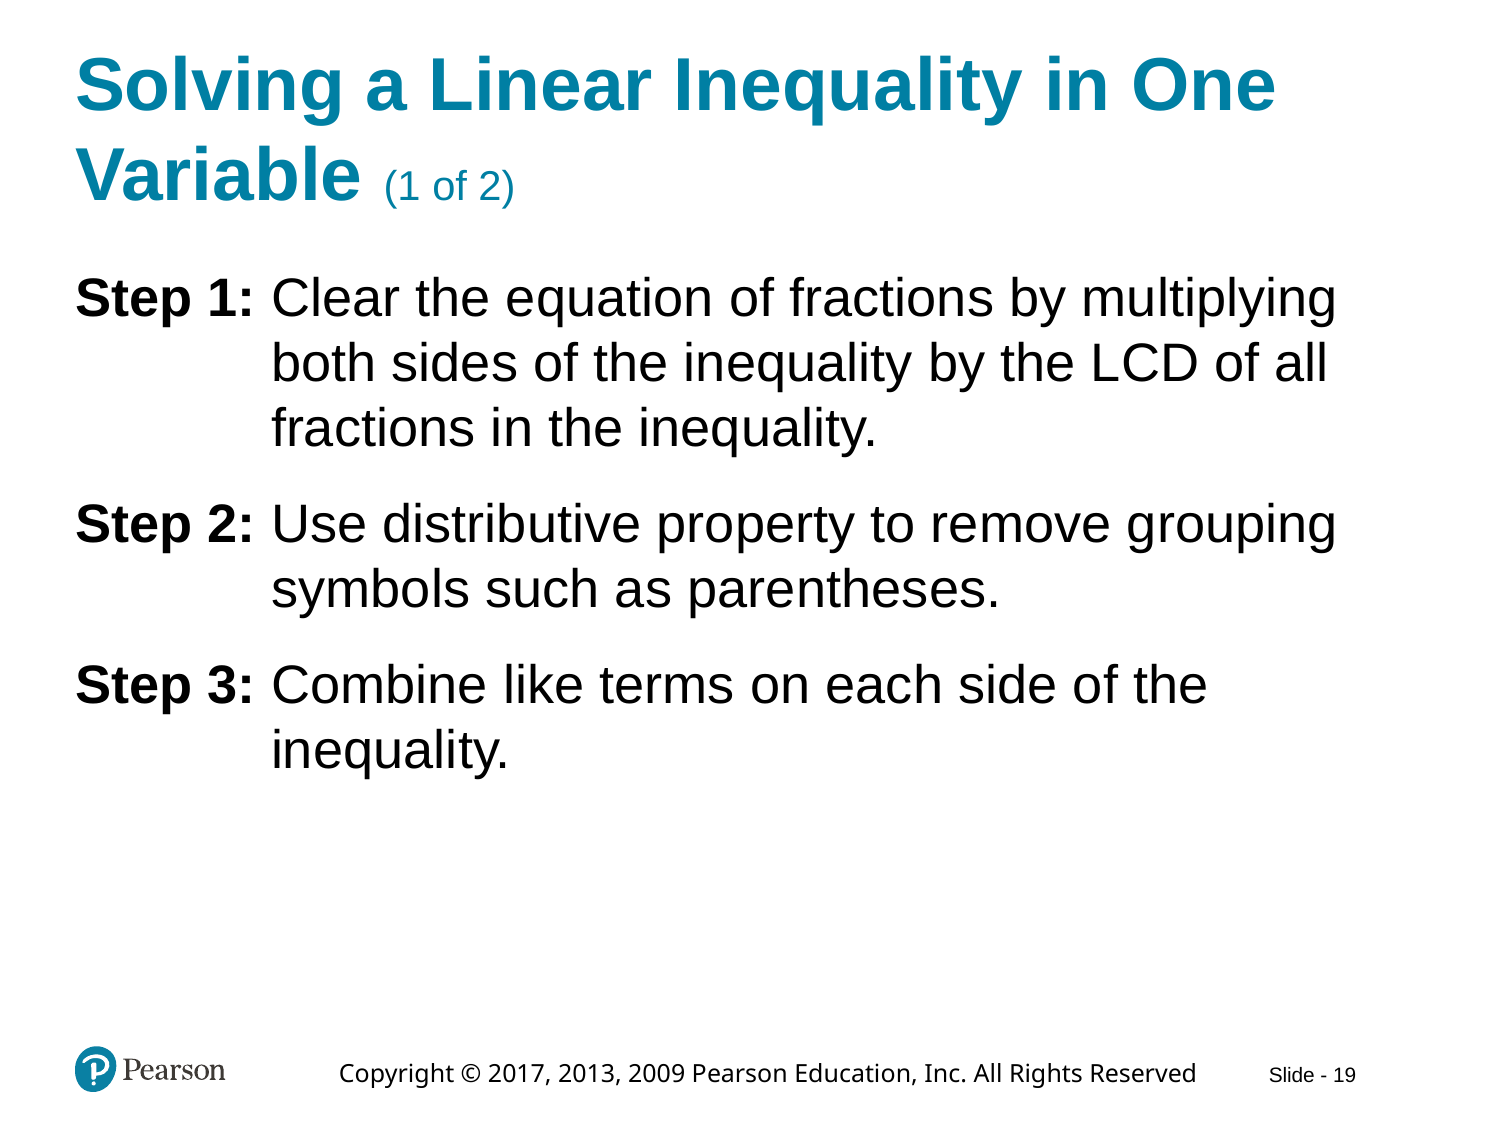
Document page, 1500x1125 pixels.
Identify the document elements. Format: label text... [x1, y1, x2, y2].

title Solving a Linear Inequality in One Variable (1 of 2) [75, 35, 1425, 216]
list Step 1: Clear the equation of fractions by multiplying both sides of the inequality by the LCD of all fractions in the inequality. Step 2: Use distributive property to remove grouping symbols such as parentheses. Step 3: Combine like terms on each side of the inequality. [75, 262, 1425, 788]
